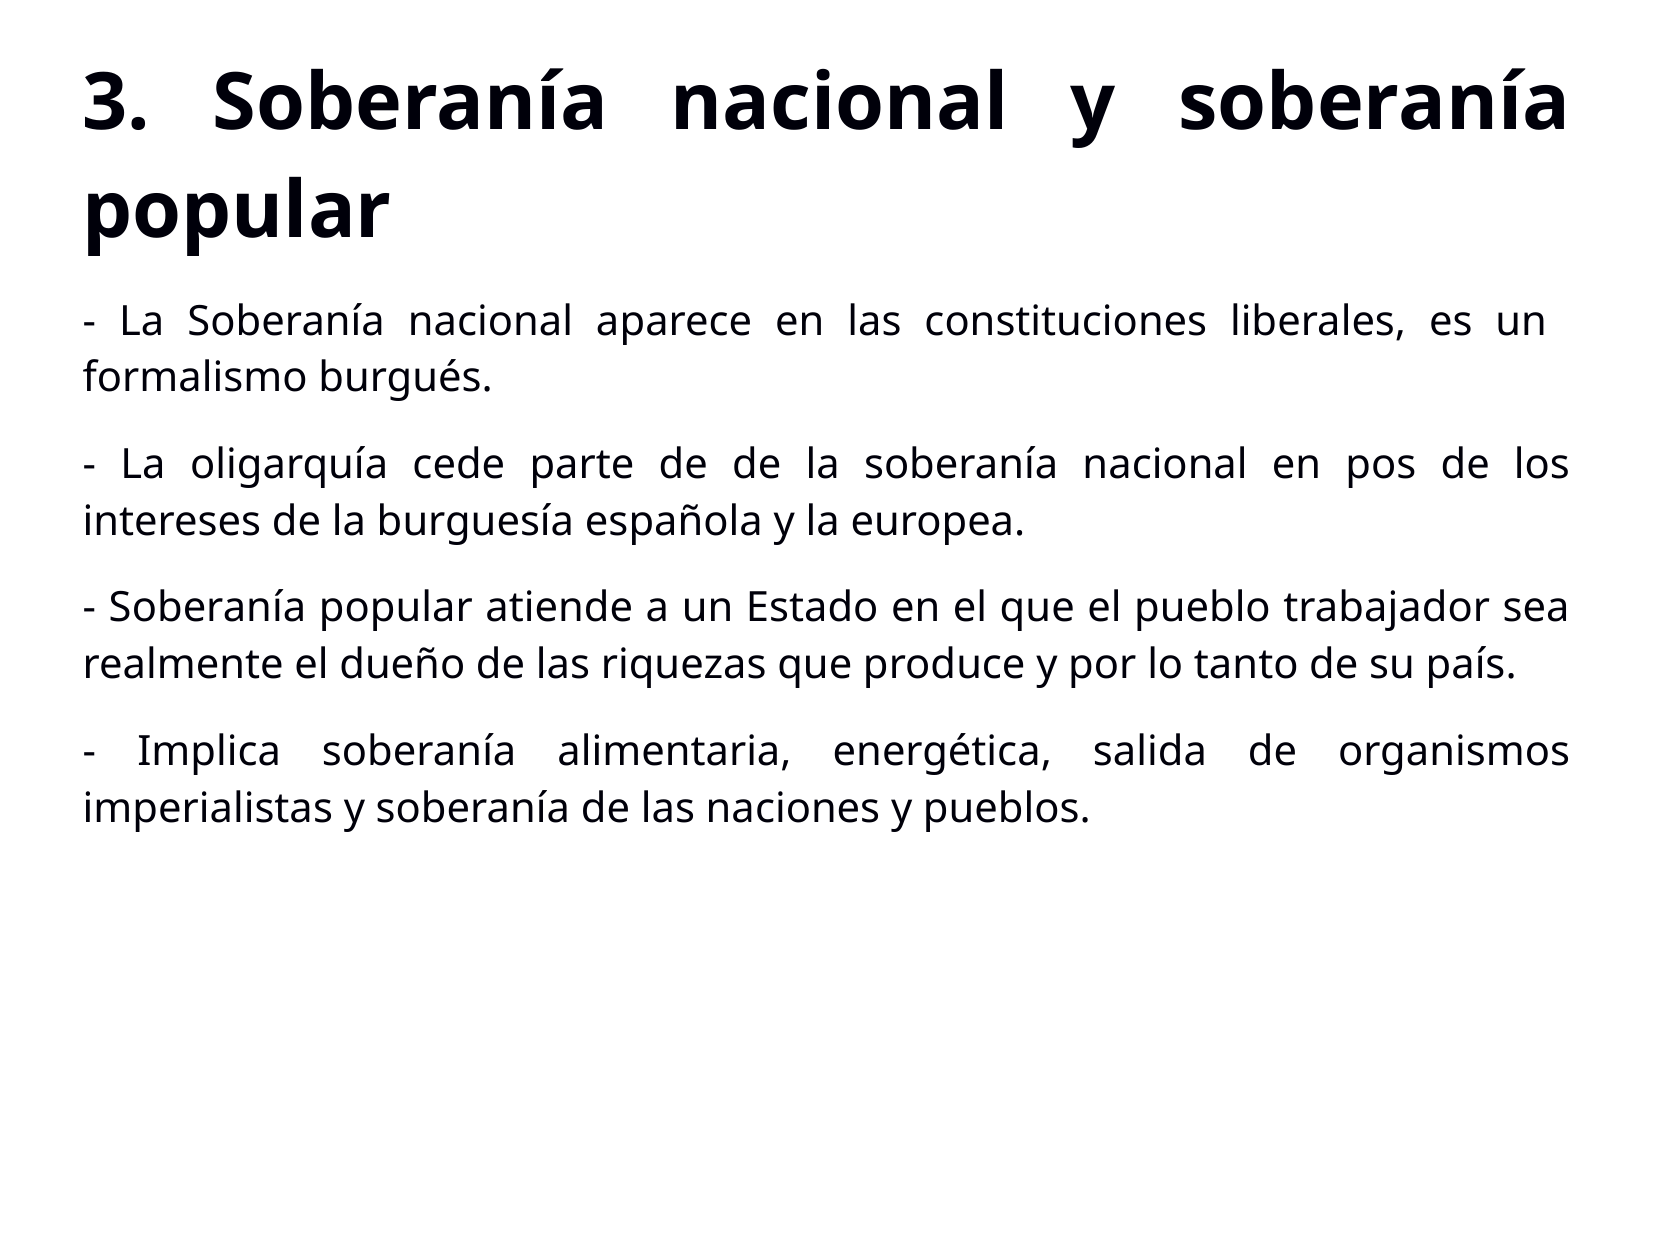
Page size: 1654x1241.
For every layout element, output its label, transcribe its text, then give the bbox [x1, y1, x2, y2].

list - La Soberanía nacional aparece en las constituciones liberales, es un formalismo burgués. - La oligarquía cede parte de de la soberanía nacional en pos de los intereses de la burguesía española y la europea. - Soberanía popular atiende a un Estado en el que el pueblo trabajador sea realmente el dueño de las riquezas que produce y por lo tanto de su país. - Implica soberanía alimentaria, energética, salida de organismos imperialistas y soberanía de las naciones y pueblos. [82, 290, 1571, 1109]
title 3. Soberanía nacional y soberanía popular [82, 49, 1571, 257]
